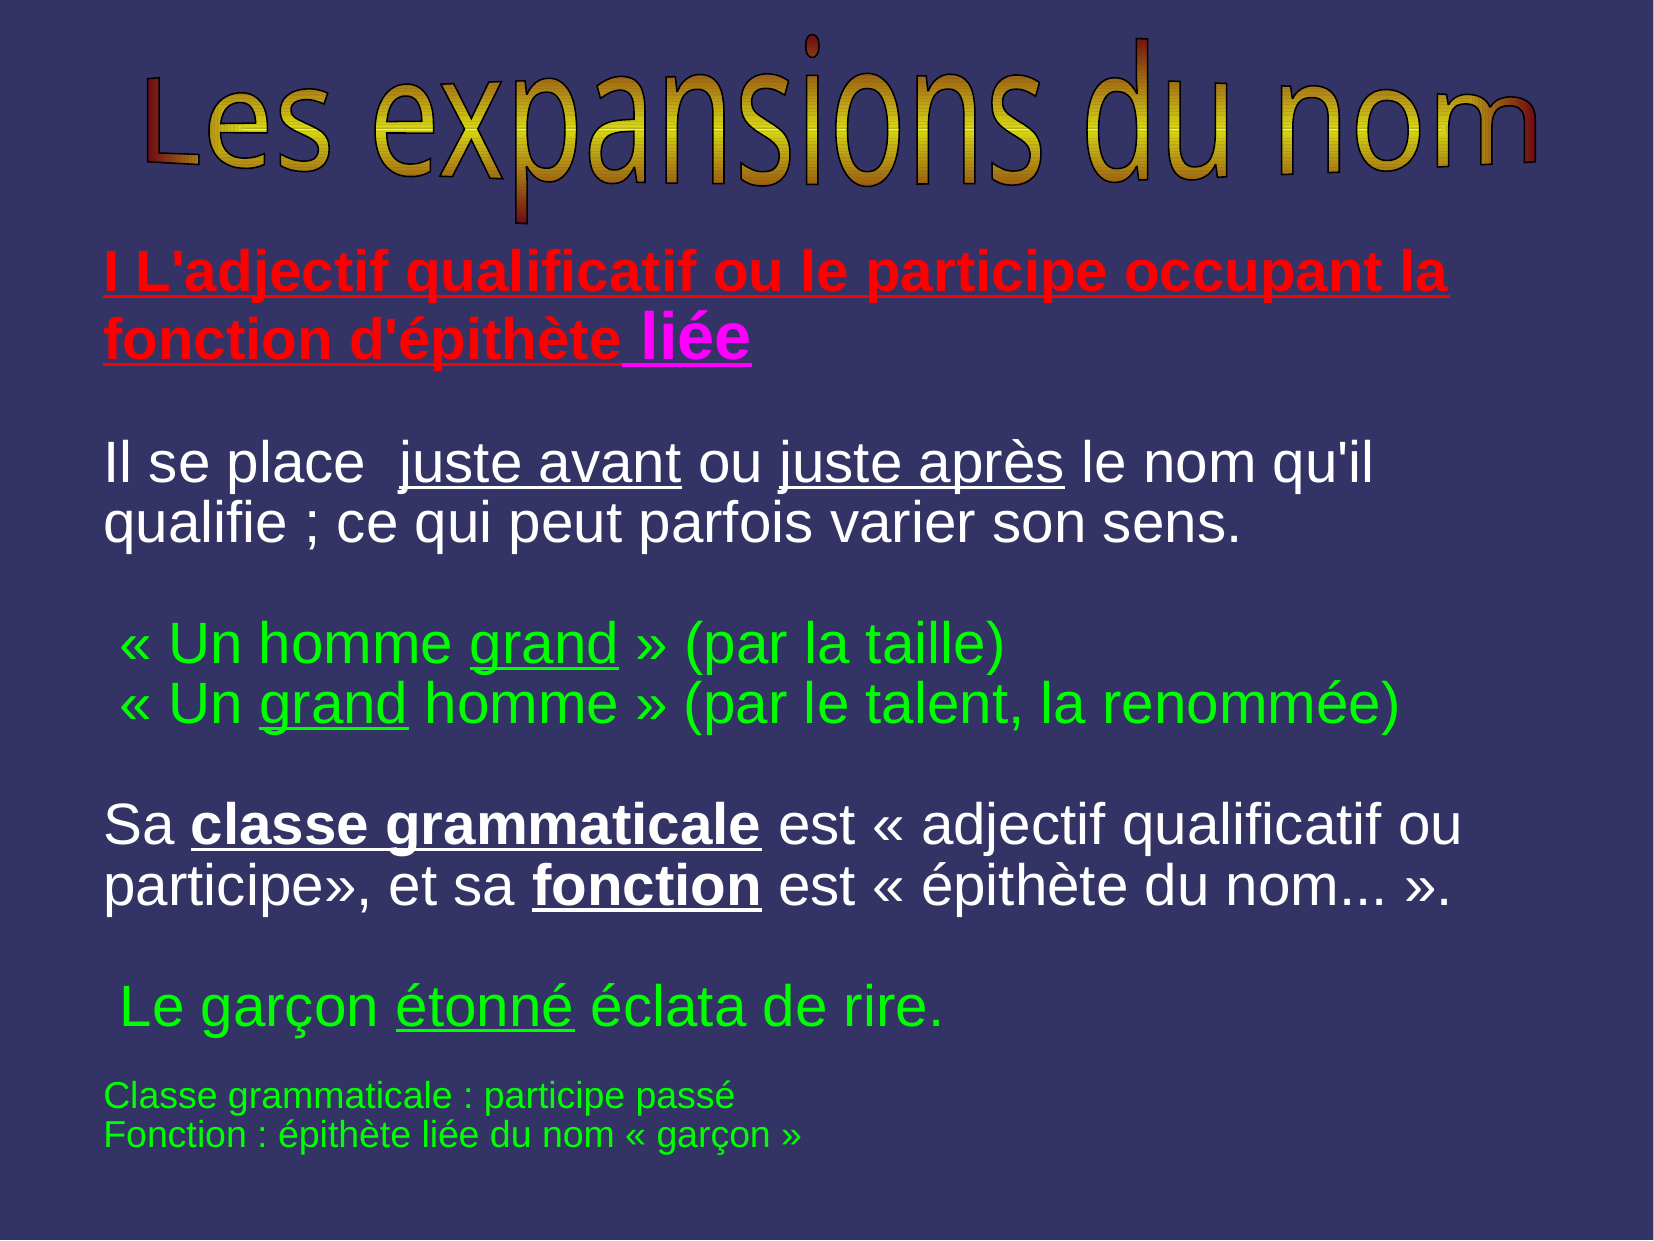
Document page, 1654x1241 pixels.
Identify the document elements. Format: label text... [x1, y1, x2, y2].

text_box Les expansions du nom [1356, 89, 1420, 172]
text_box Les expansions du nom [666, 74, 725, 184]
text_box Les expansions du nom [991, 75, 1041, 186]
text_box Les expansions du nom [835, 73, 900, 187]
text_box Les expansions du nom [515, 78, 577, 224]
text_box Les expansions du nom [1437, 93, 1536, 168]
text_box Les expansions du nom [1168, 81, 1227, 180]
text_box Les expansions du nom [439, 81, 503, 179]
text_box Les expansions du nom [375, 84, 434, 177]
text_box Les expansions du nom [208, 92, 268, 169]
text_box Les expansions du nom [741, 73, 790, 187]
text_box Les expansions du nom [147, 77, 199, 165]
text_box Les expansions du nom [917, 74, 975, 185]
text_box Les expansions du nom [1086, 38, 1148, 183]
text_box I L'adjectif qualificatif ou le participe occupant la fonction d'épithète liée Il se place juste avant ou juste après le nom qu'il qualifie ; ce qui peut parfois varier son sens. « Un homme grand » (par la taille) « Un grand homme » (par le talent, la renommée) Sa classe grammaticale est « adjectif qualificatif ou participe», et sa fonction est « épithète du nom... ». Le garçon étonné éclata de rire. Classe grammaticale : participe passé Fonction : épithète liée du nom « garçon » [88, 236, 1565, 1171]
text_box Les expansions du nom [1281, 85, 1340, 175]
text_box Les expansions du nom [589, 76, 646, 184]
text_box Les expansions du nom [806, 75, 818, 185]
text_box Les expansions du nom [280, 88, 330, 172]
